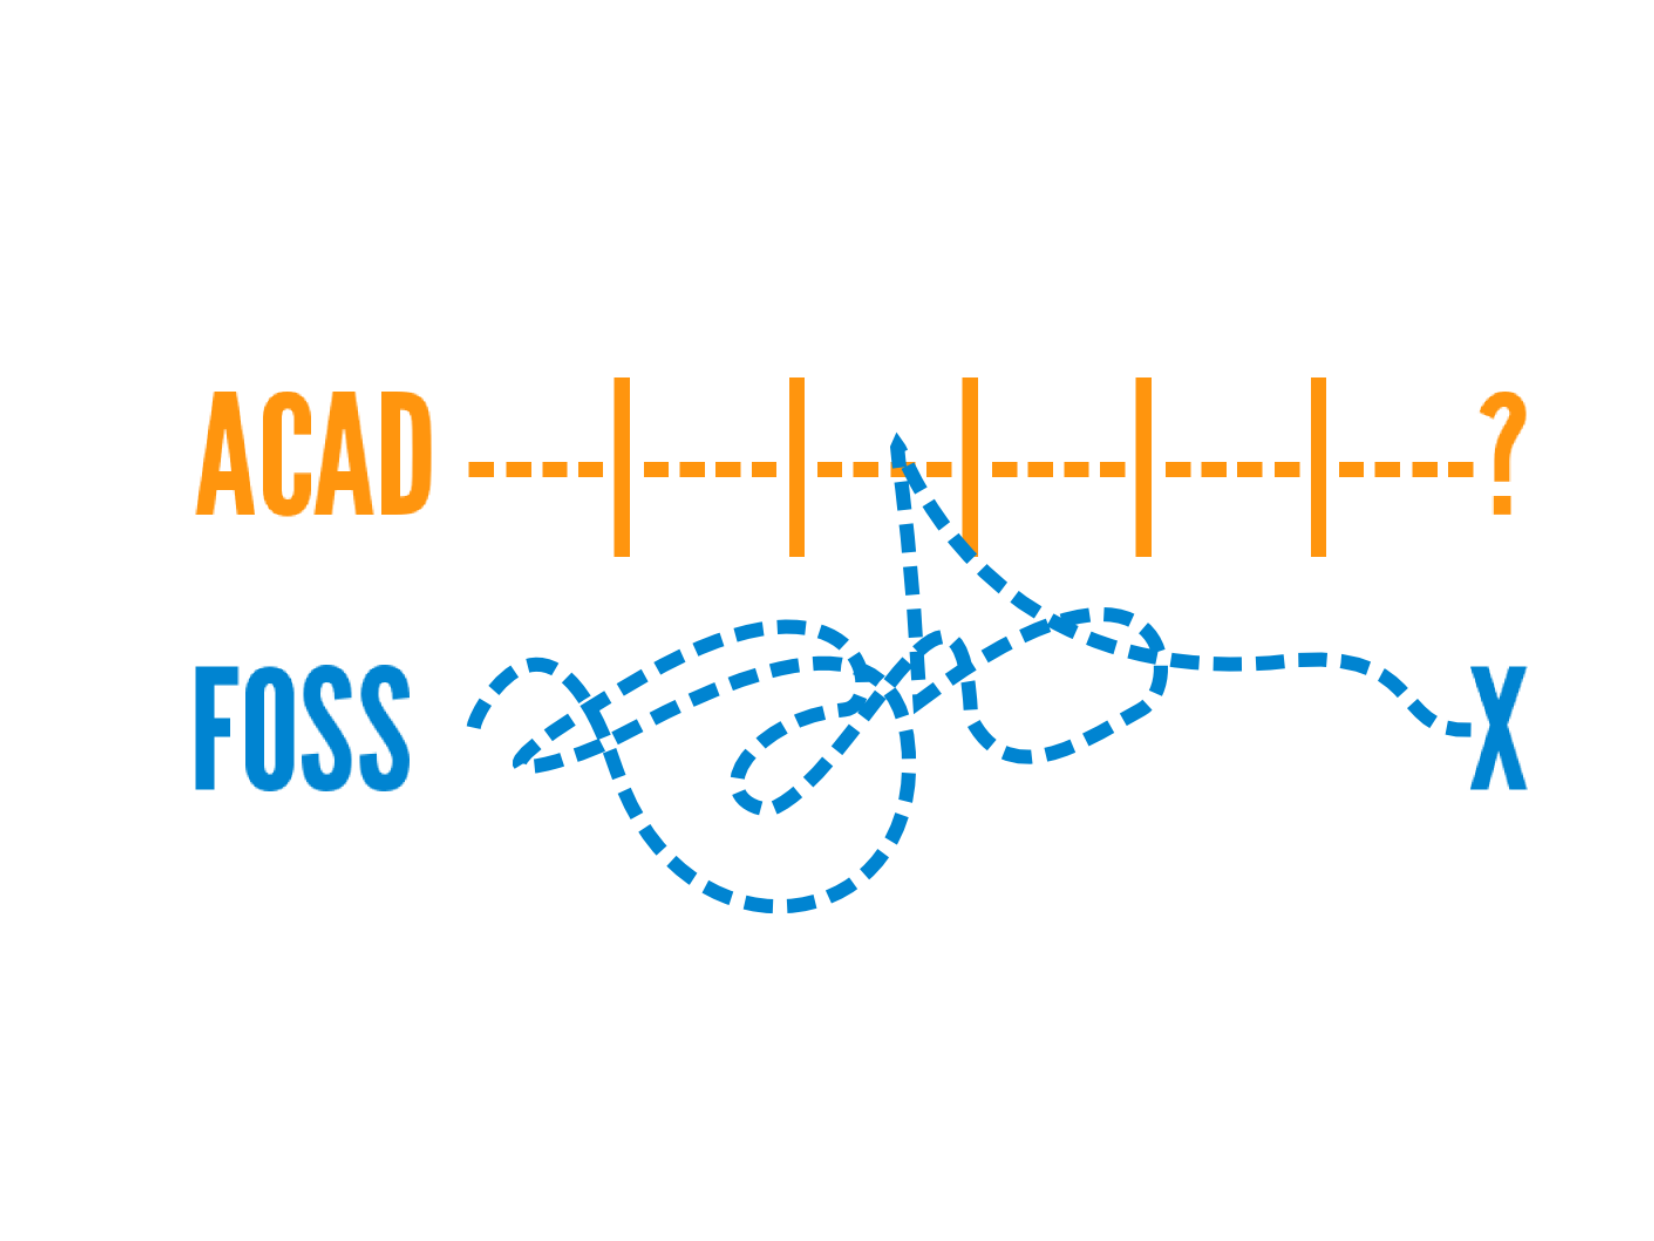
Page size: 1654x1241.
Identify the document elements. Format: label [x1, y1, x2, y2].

picture [0, 360, 1651, 1074]
